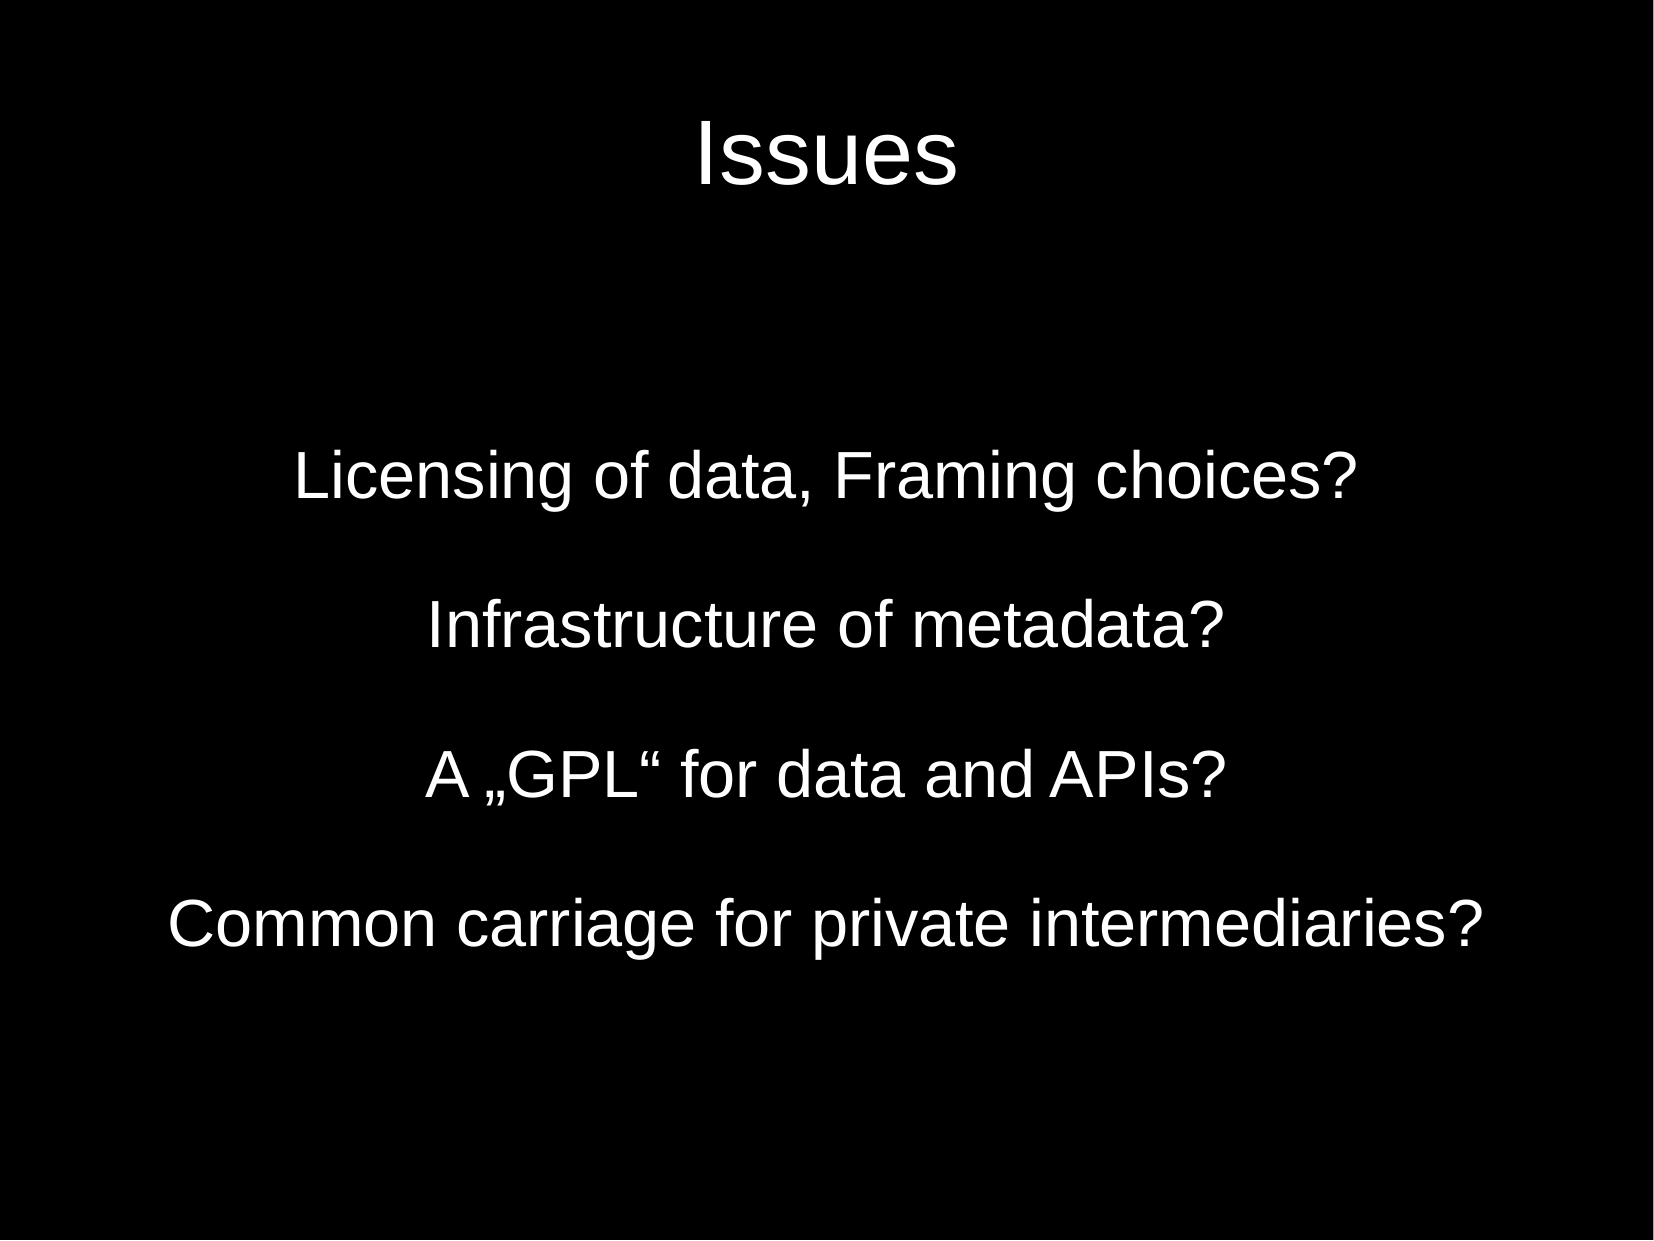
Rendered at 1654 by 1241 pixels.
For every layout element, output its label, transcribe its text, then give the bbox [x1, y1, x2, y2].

title Issues [82, 49, 1571, 257]
subtitle Licensing of data, Framing choices? Infrastructure of metadata? A „GPL“ for data and APIs? Common carriage for private intermediaries? [82, 297, 1571, 1102]
